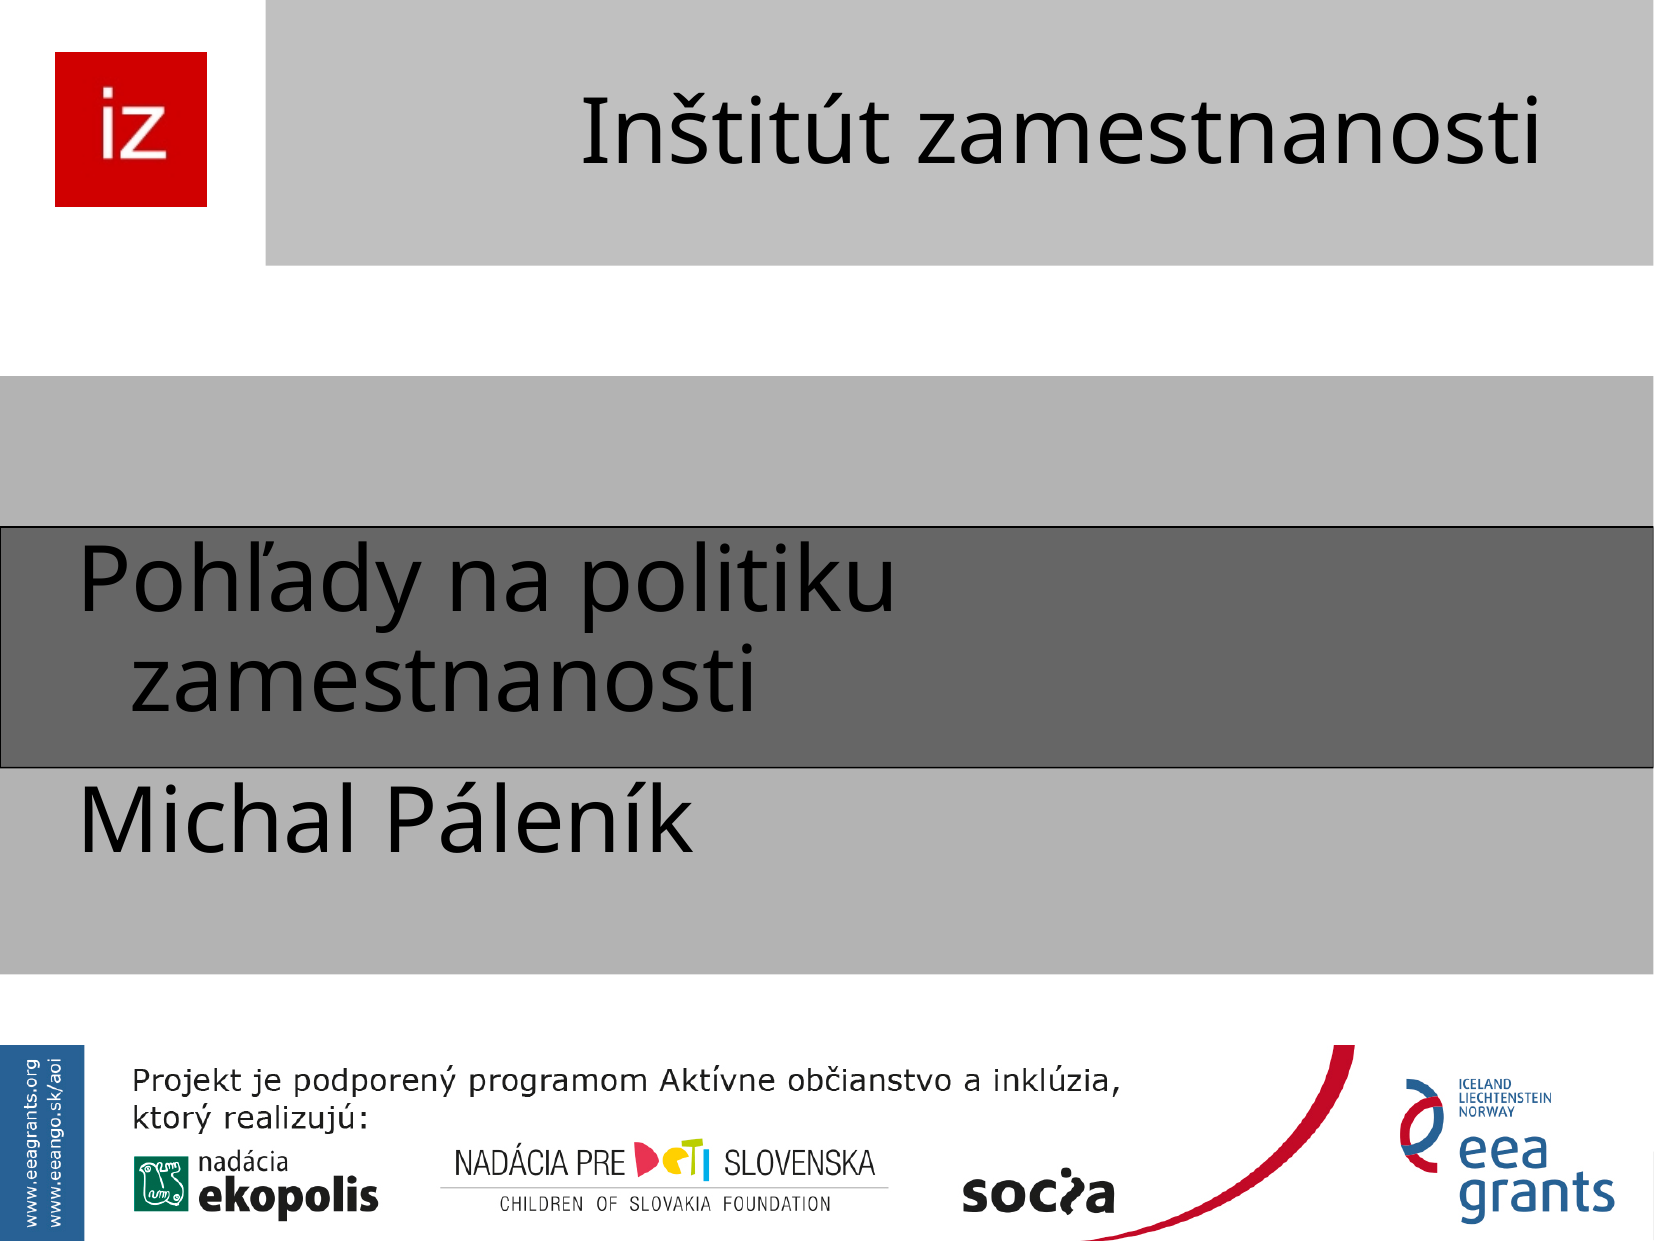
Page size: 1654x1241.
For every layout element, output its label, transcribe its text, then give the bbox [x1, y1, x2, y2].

title Inštitút zamestnanosti [561, 29, 1565, 237]
picture [0, 1045, 1654, 1241]
picture [55, 52, 207, 207]
list Pohľady na politiku zamestnanosti Michal Páleník [59, 531, 1506, 768]
text_box [0, 376, 1654, 975]
